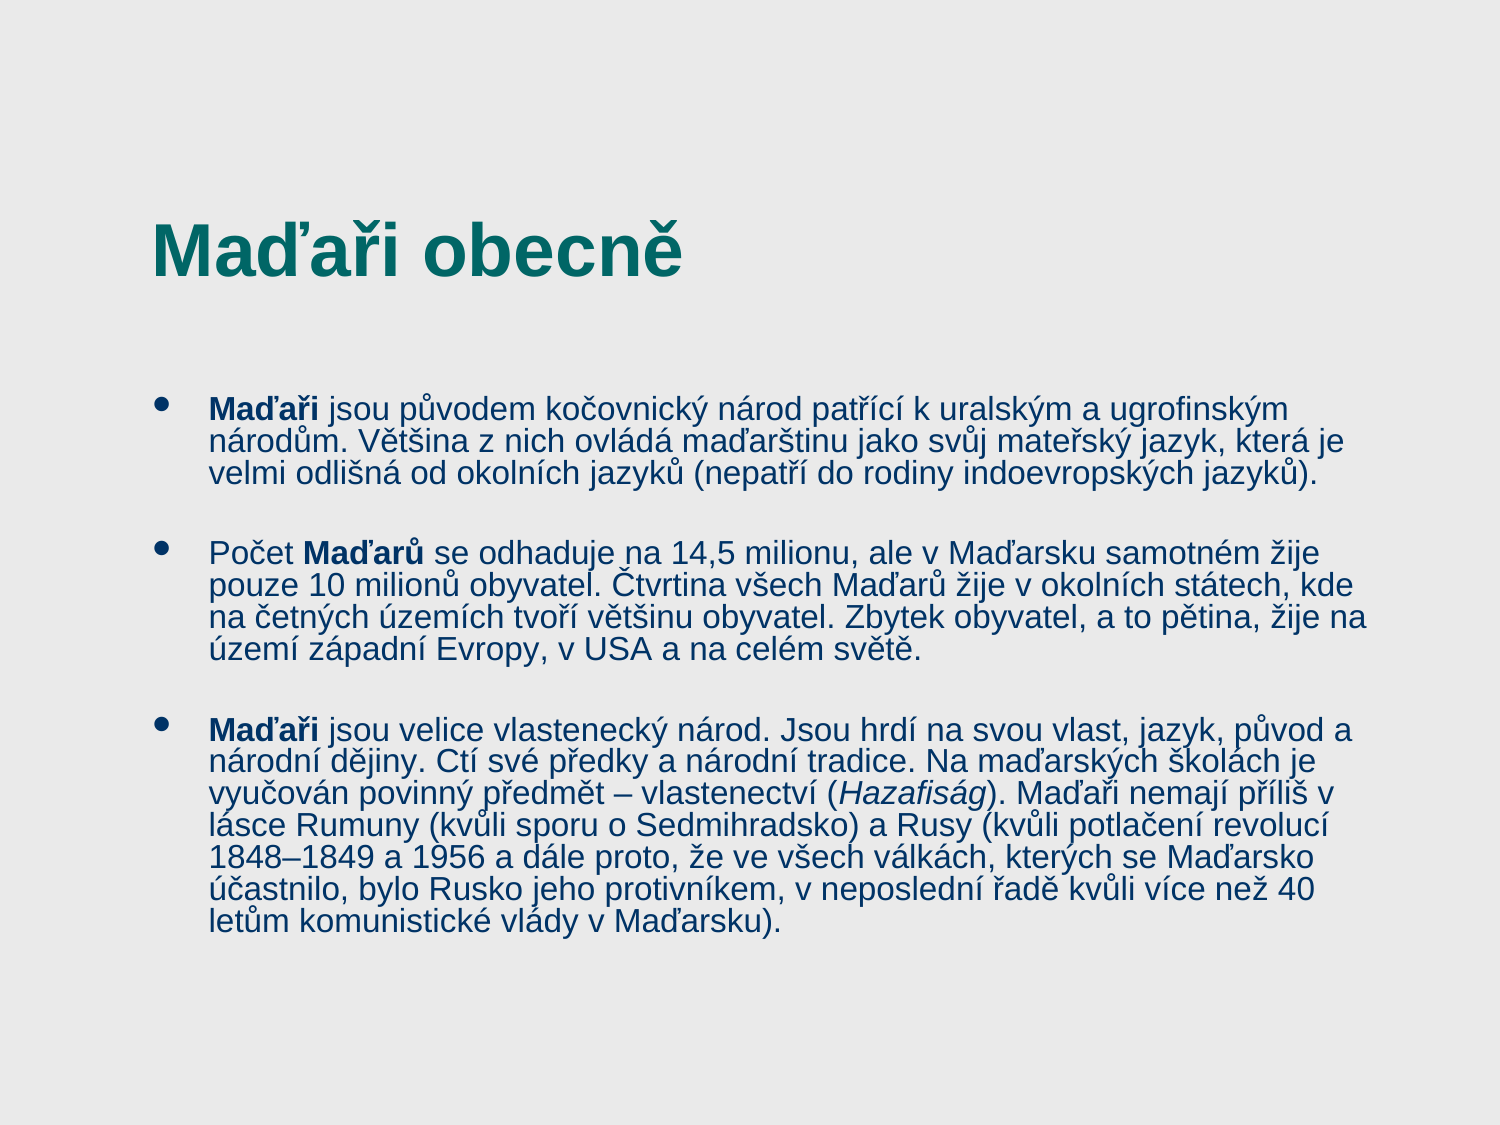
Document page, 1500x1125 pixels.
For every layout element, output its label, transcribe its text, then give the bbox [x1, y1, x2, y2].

title Maďaři obecně [136, 136, 1414, 301]
list Maďaři jsou původem kočovnický národ patřící k uralským a ugrofinským národům. Většina z nich ovládá maďarštinu jako svůj mateřský jazyk, která je velmi odlišná od okolních jazyků (nepatří do rodiny indoevropských jazyků). Počet Maďarů se odhaduje na 14,5 milionu, ale v Maďarsku samotném žije pouze 10 milionů obyvatel. Čtvrtina všech Maďarů žije v okolních státech, kde na četných územích tvoří většinu obyvatel. Zbytek obyvatel, a to pětina, žije na území západní Evropy, v USA a na celém světě. Maďaři jsou velice vlastenecký národ. Jsou hrdí na svou vlast, jazyk, původ a národní dějiny. Ctí své předky a národní tradice. Na maďarských školách je vyučován povinný předmět – vlastenectví (Hazafiság). Maďaři nemají příliš v lásce Rumuny (kvůli sporu o Sedmihradsko) a Rusy (kvůli potlačení revolucí 1848–1849 a 1956 a dále proto, že ve všech válkách, kterých se Maďarsko účastnilo, bylo Rusko jeho protivníkem, v neposlední řadě kvůli více než 40 letům komunistické vlády v Maďarsku). [137, 387, 1400, 1027]
